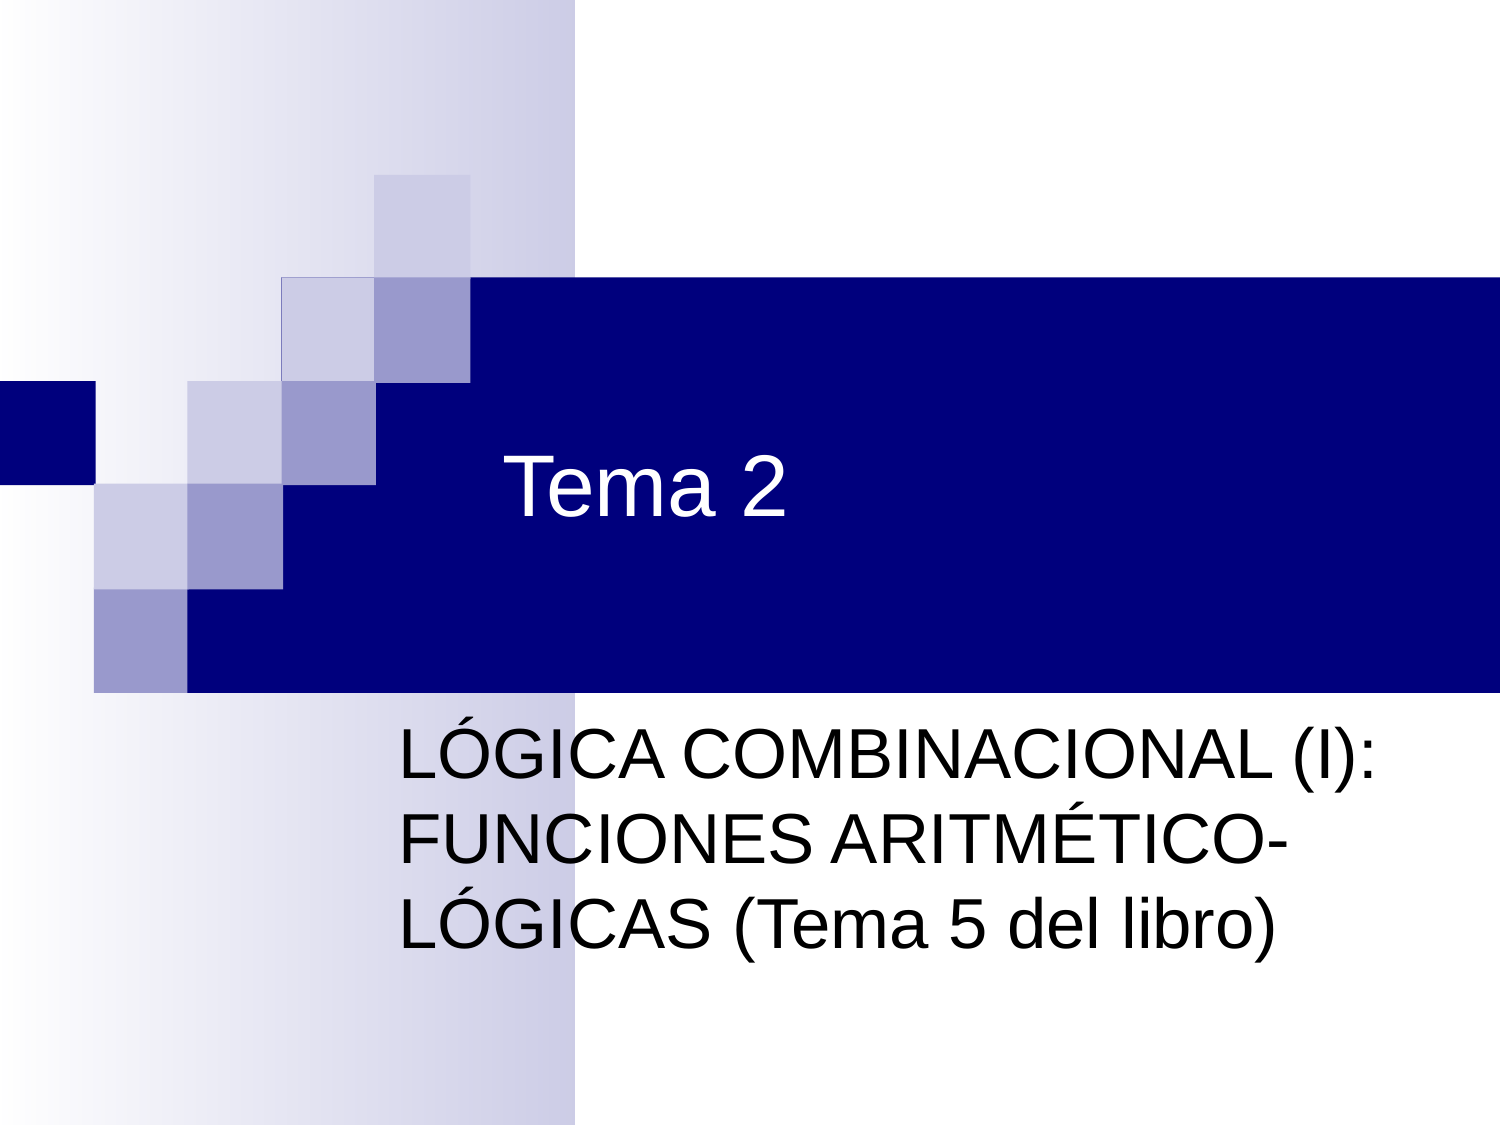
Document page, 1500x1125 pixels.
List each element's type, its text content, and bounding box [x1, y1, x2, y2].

text_box LÓGICA COMBINACIONAL (I): FUNCIONES ARITMÉTICO-LÓGICAS (Tema 5 del libro) [383, 699, 1475, 988]
title Tema 2 [487, 299, 1476, 663]
